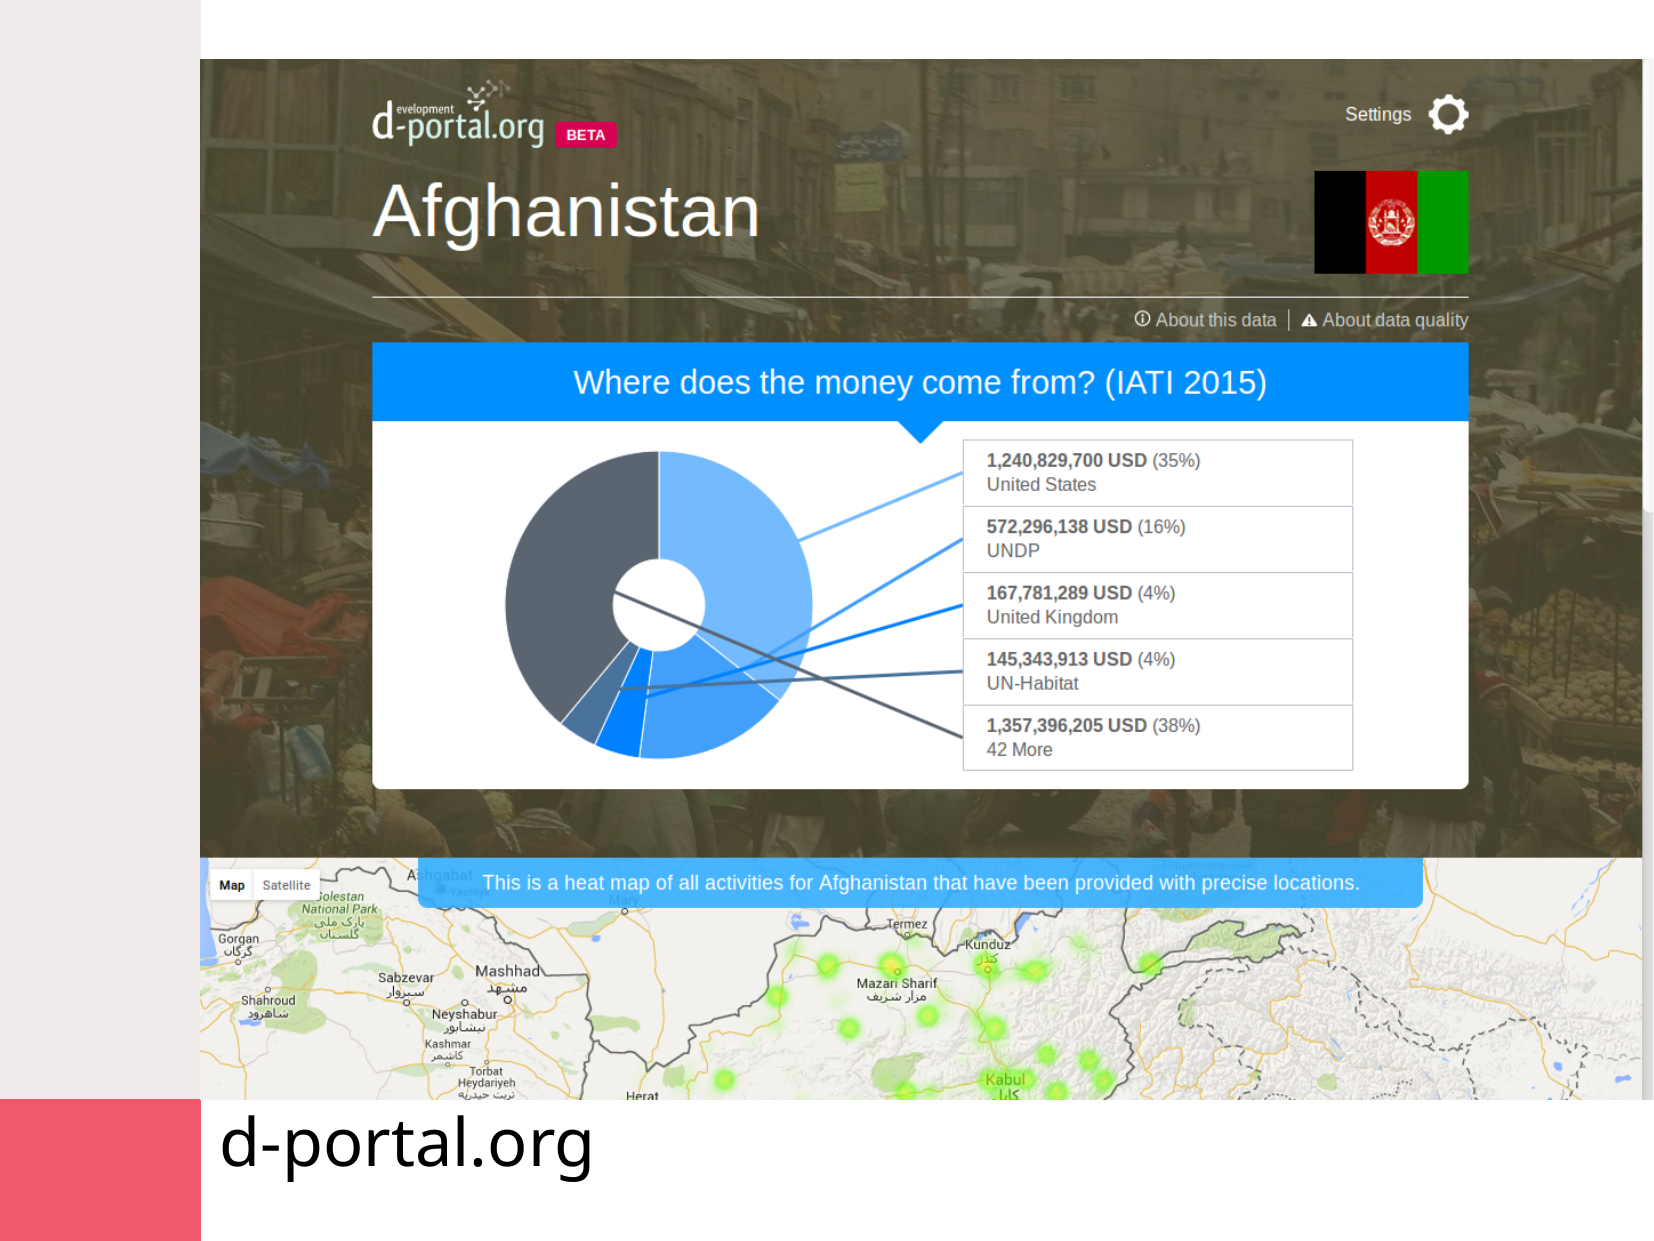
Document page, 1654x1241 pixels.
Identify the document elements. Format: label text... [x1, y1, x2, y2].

picture [200, 59, 1654, 1100]
list d-portal.org [219, 1100, 1351, 1193]
